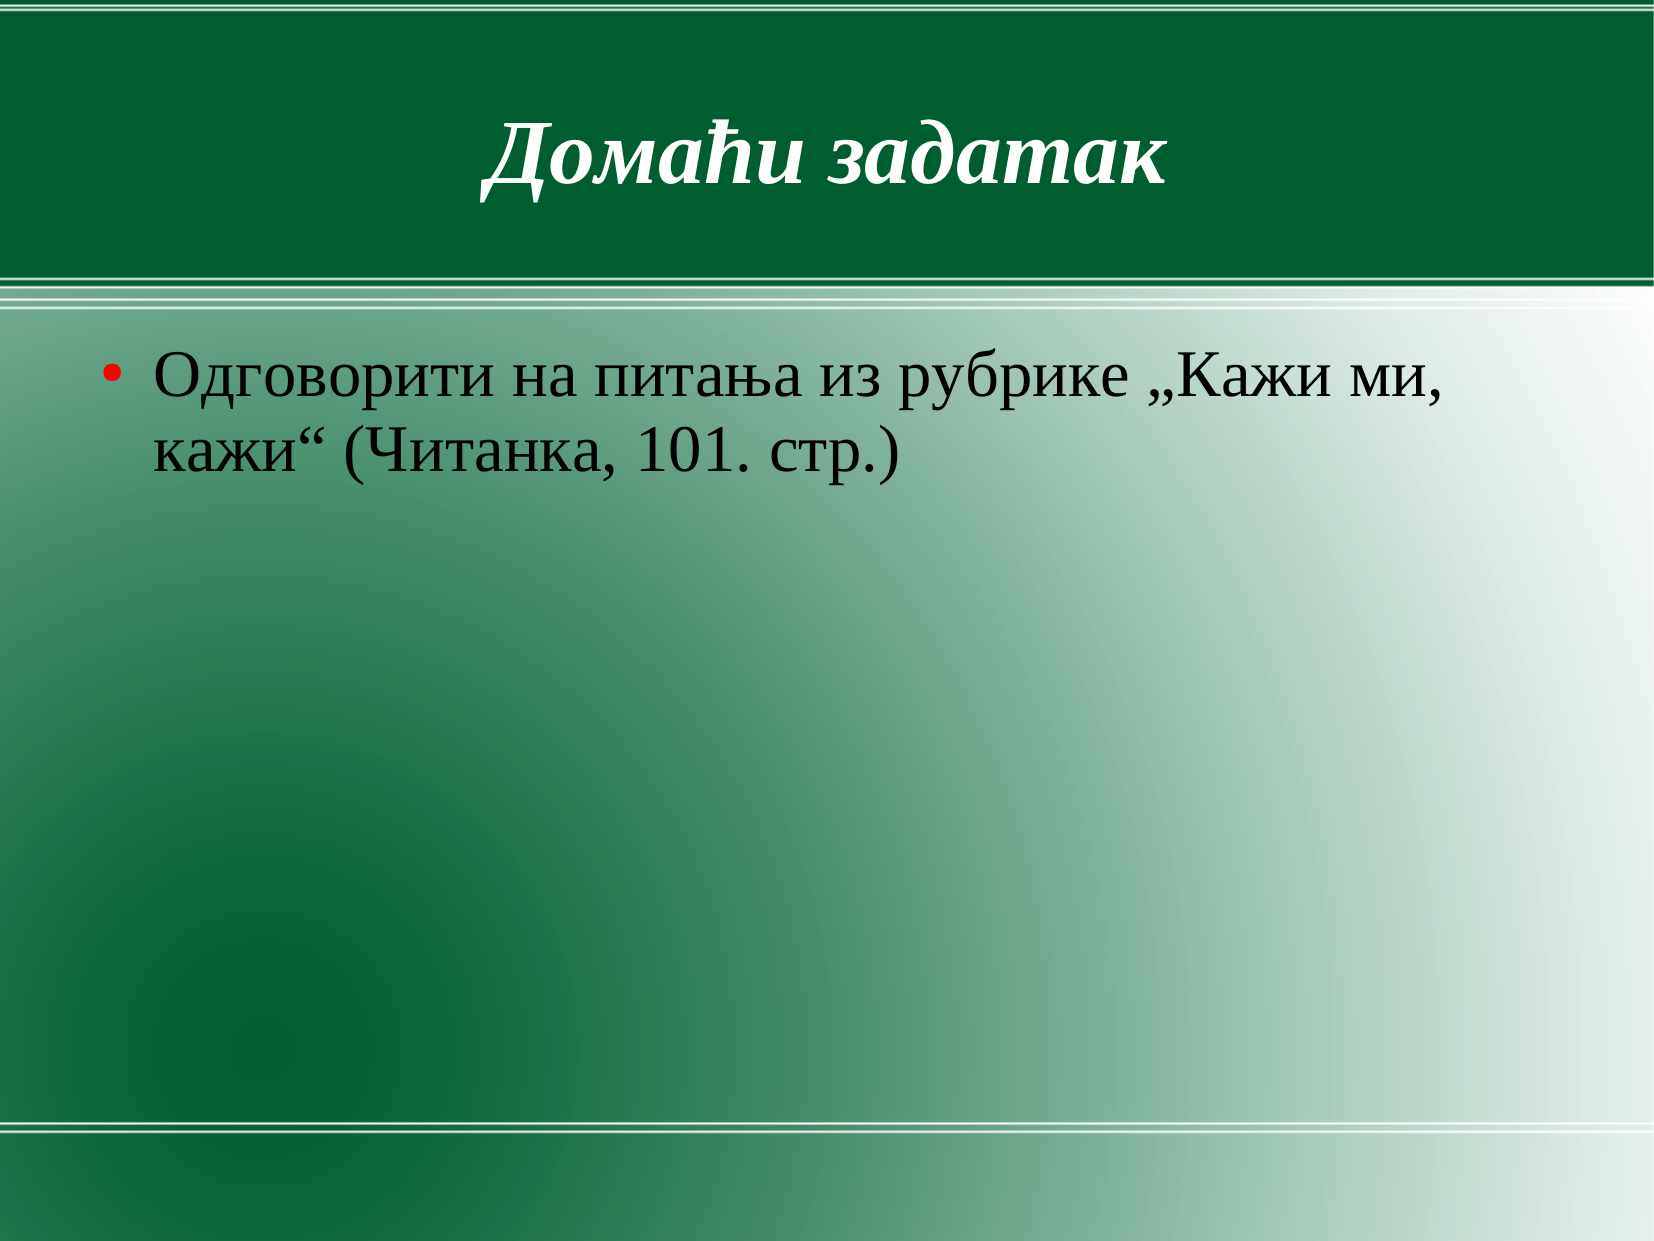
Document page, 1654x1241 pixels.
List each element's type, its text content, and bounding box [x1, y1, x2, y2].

list Одговорити на питања из рубрике „Кажи ми, кажи“ (Читанка, 101. стр.) [82, 337, 1571, 1052]
picture [0, 0, 1654, 1241]
title Домаћи задатак [82, 49, 1571, 257]
